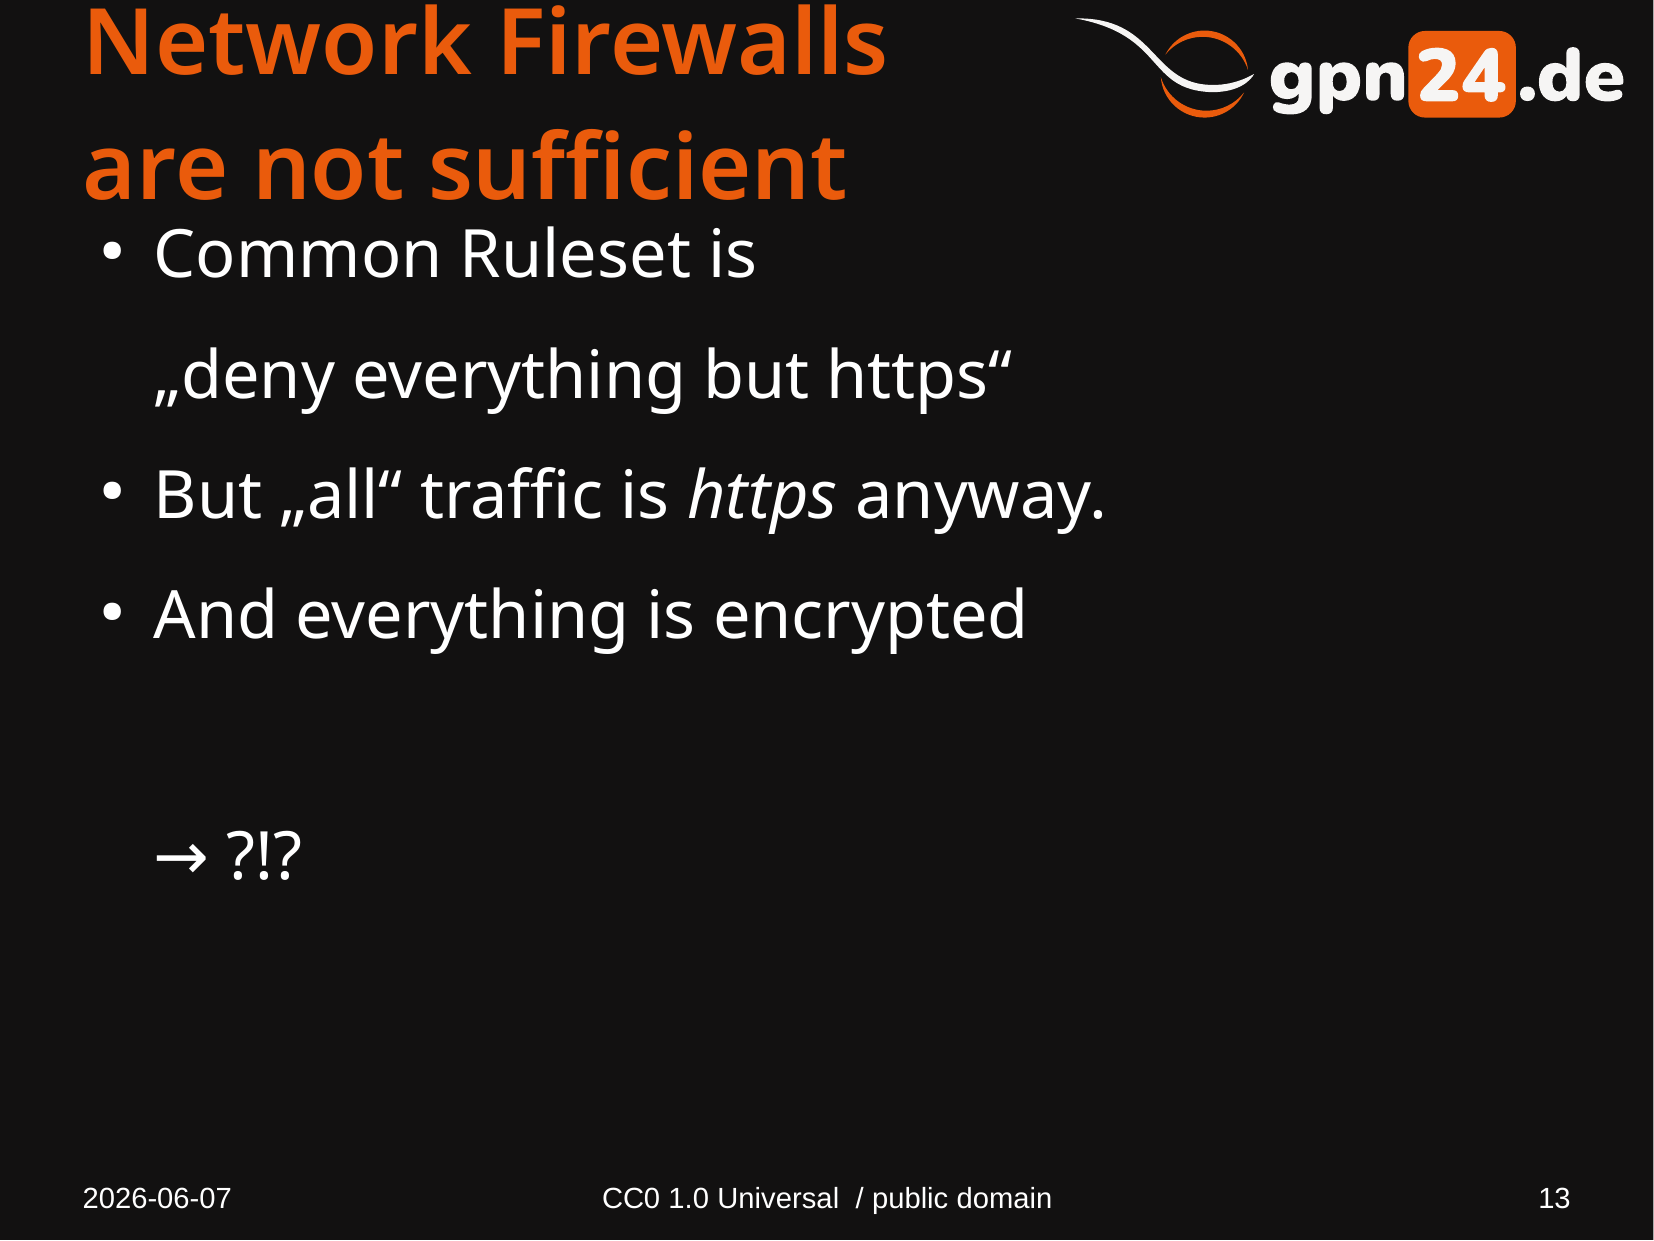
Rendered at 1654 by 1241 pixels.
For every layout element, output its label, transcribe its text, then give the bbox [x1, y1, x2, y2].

list Common Ruleset is „deny everything but https“ But „all“ traffic is https anyway. And everything is encrypted → ?!? [82, 206, 1571, 956]
title Network Firewalls are not sufficient [82, 0, 1004, 206]
